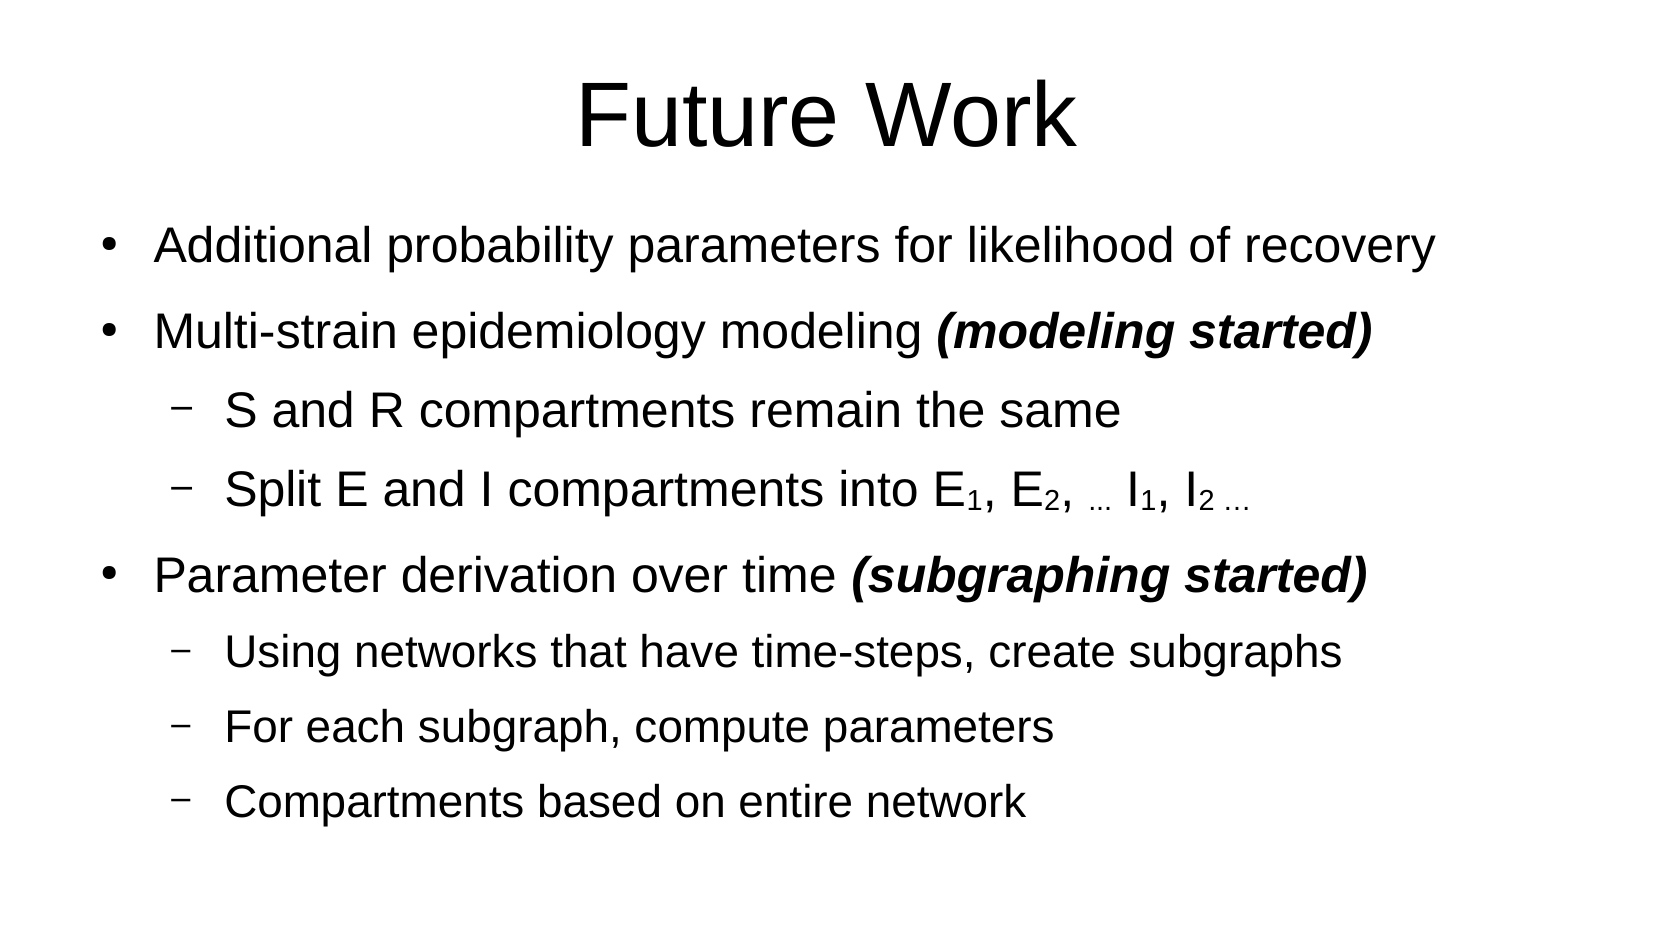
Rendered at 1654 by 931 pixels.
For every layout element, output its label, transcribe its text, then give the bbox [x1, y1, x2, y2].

list Additional probability parameters for likelihood of recovery Multi-strain epidemiology modeling (modeling started) S and R compartments remain the same Split E and I compartments into E1, E2, ... I1, I2 … Parameter derivation over time (subgraphing started) Using networks that have time-steps, create subgraphs For each subgraph, compute parameters Compartments based on entire network [82, 217, 1571, 863]
title Future Work [82, 37, 1571, 193]
